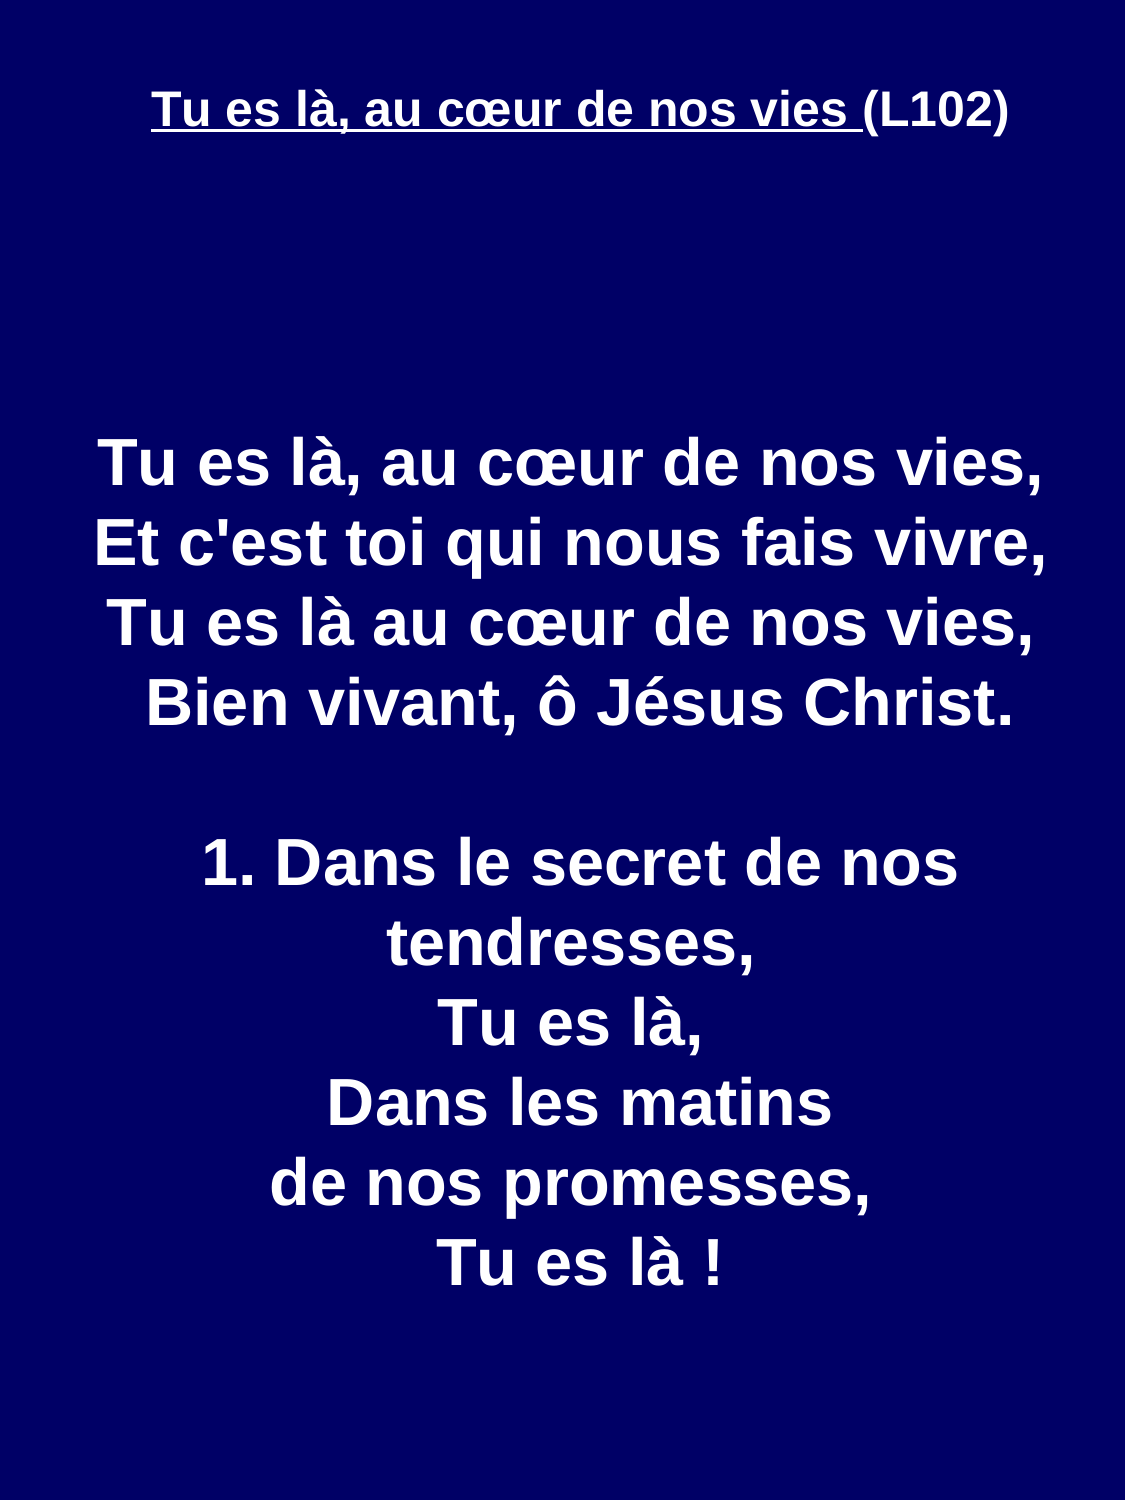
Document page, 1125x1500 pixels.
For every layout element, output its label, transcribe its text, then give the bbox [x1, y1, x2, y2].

text_box Tu es là, au cœur de nos vies (L102) Tu es là, au cœur de nos vies, Et c'est toi qui nous fais vivre, Tu es là au cœur de nos vies, Bien vivant, ô Jésus Christ. 1. Dans le secret de nos tendresses, Tu es là, Dans les matins de nos promesses, Tu es là ! [74, 68, 1087, 1323]
